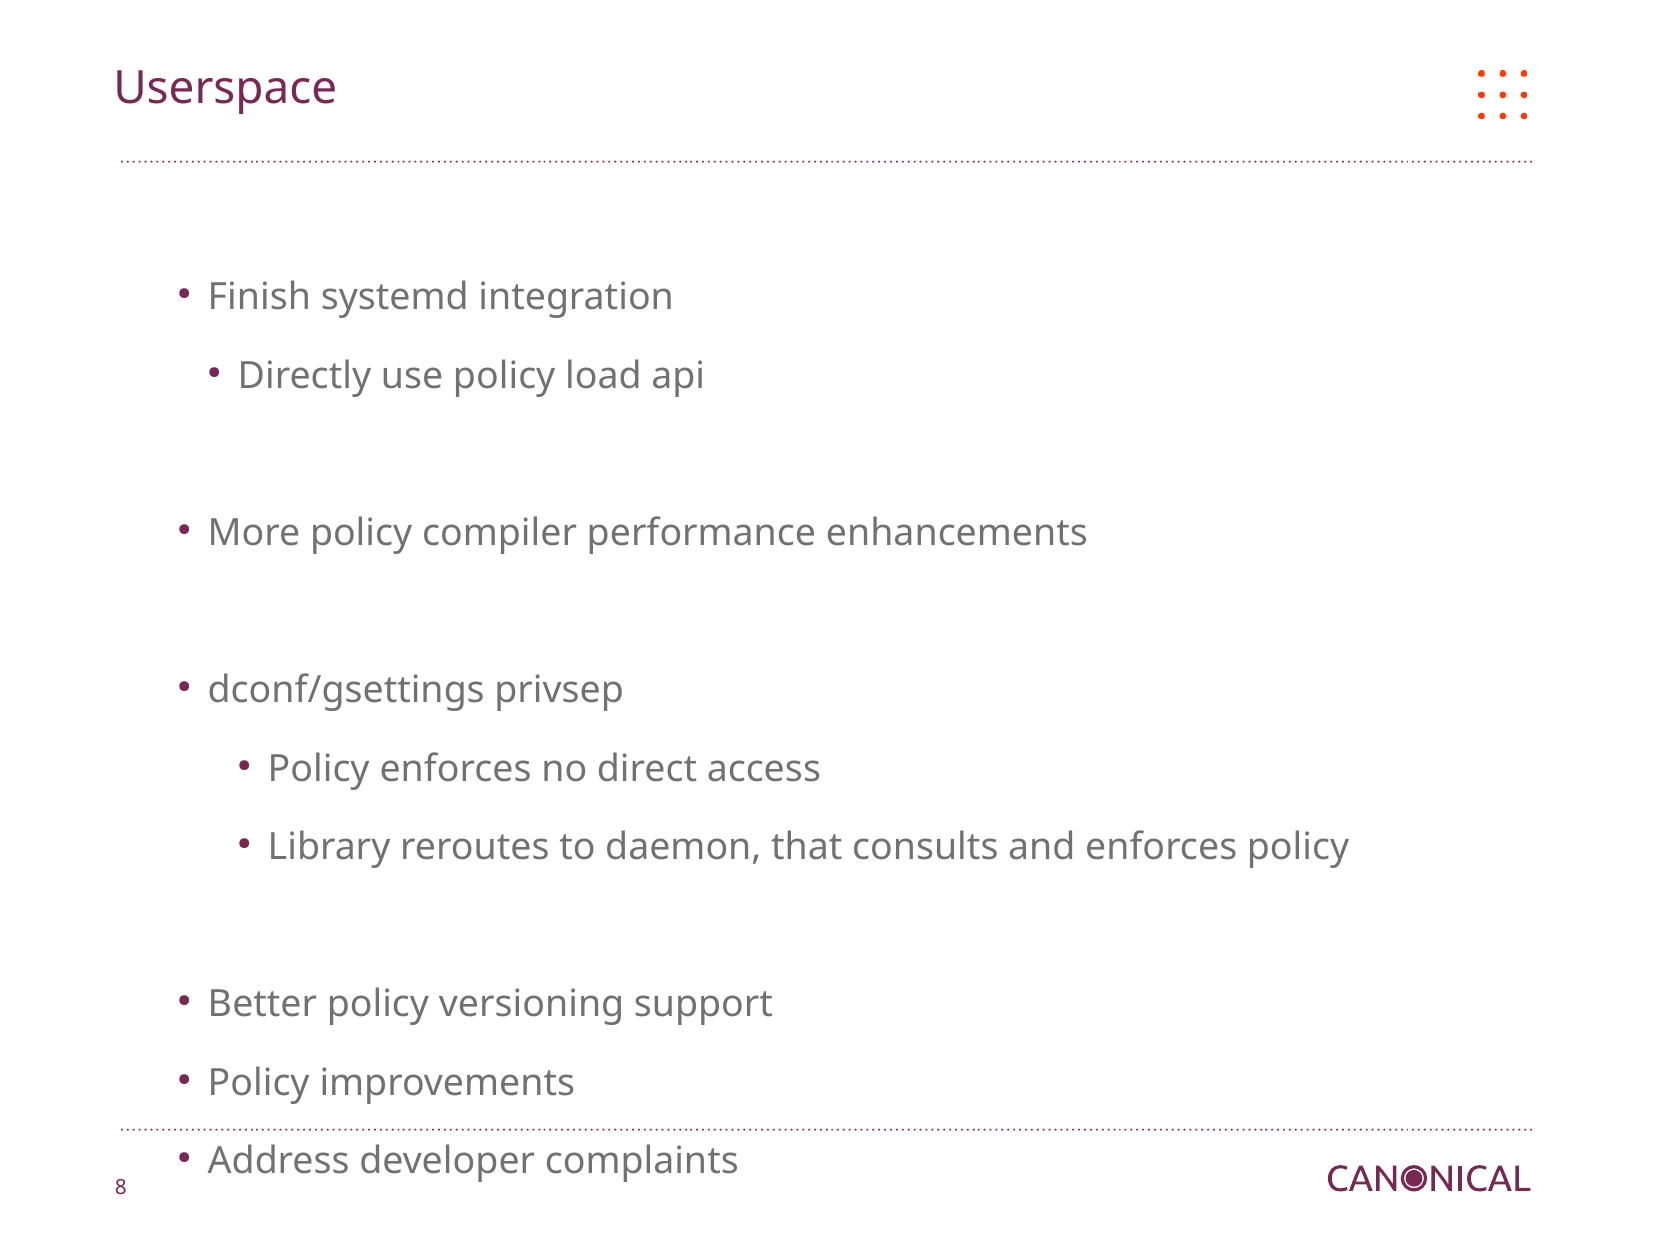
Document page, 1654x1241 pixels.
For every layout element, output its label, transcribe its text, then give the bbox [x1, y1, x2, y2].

picture [111, 159, 1533, 166]
picture [1478, 70, 1527, 119]
picture [111, 1127, 1533, 1134]
list Finish systemd integration Directly use policy load api More policy compiler performance enhancements dconf/gsettings privsep Policy enforces no direct access Library reroutes to daemon, that consults and enforces policy Better policy versioning support Policy improvements Address developer complaints [147, 256, 1506, 1052]
title Userspace [113, 59, 1382, 112]
